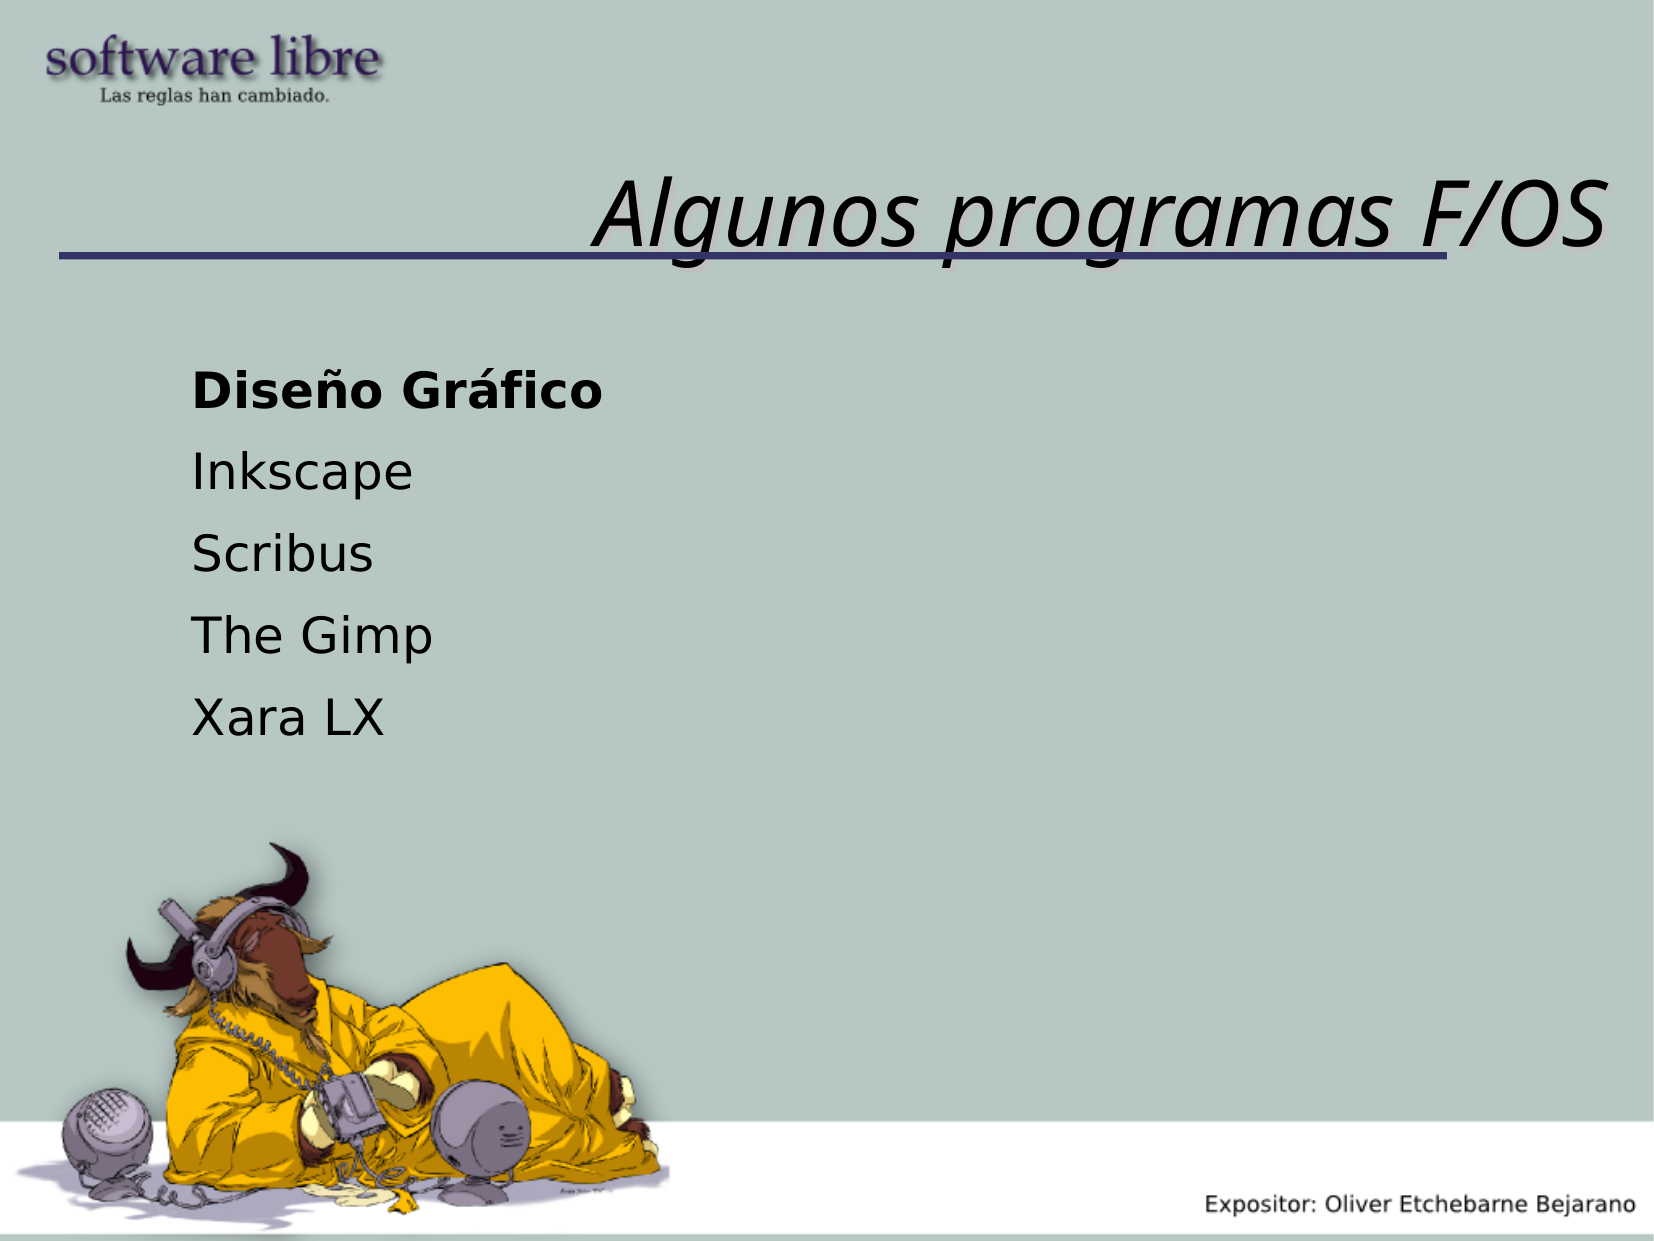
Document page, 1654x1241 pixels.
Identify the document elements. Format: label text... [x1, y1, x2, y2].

text_box Diseño Gráfico Inkscape Scribus The Gimp Xara LX [177, 354, 1595, 875]
picture [0, 0, 1654, 1241]
text_box Algunos programas F/OS [59, 140, 1625, 266]
text_box [59, 252, 1447, 260]
